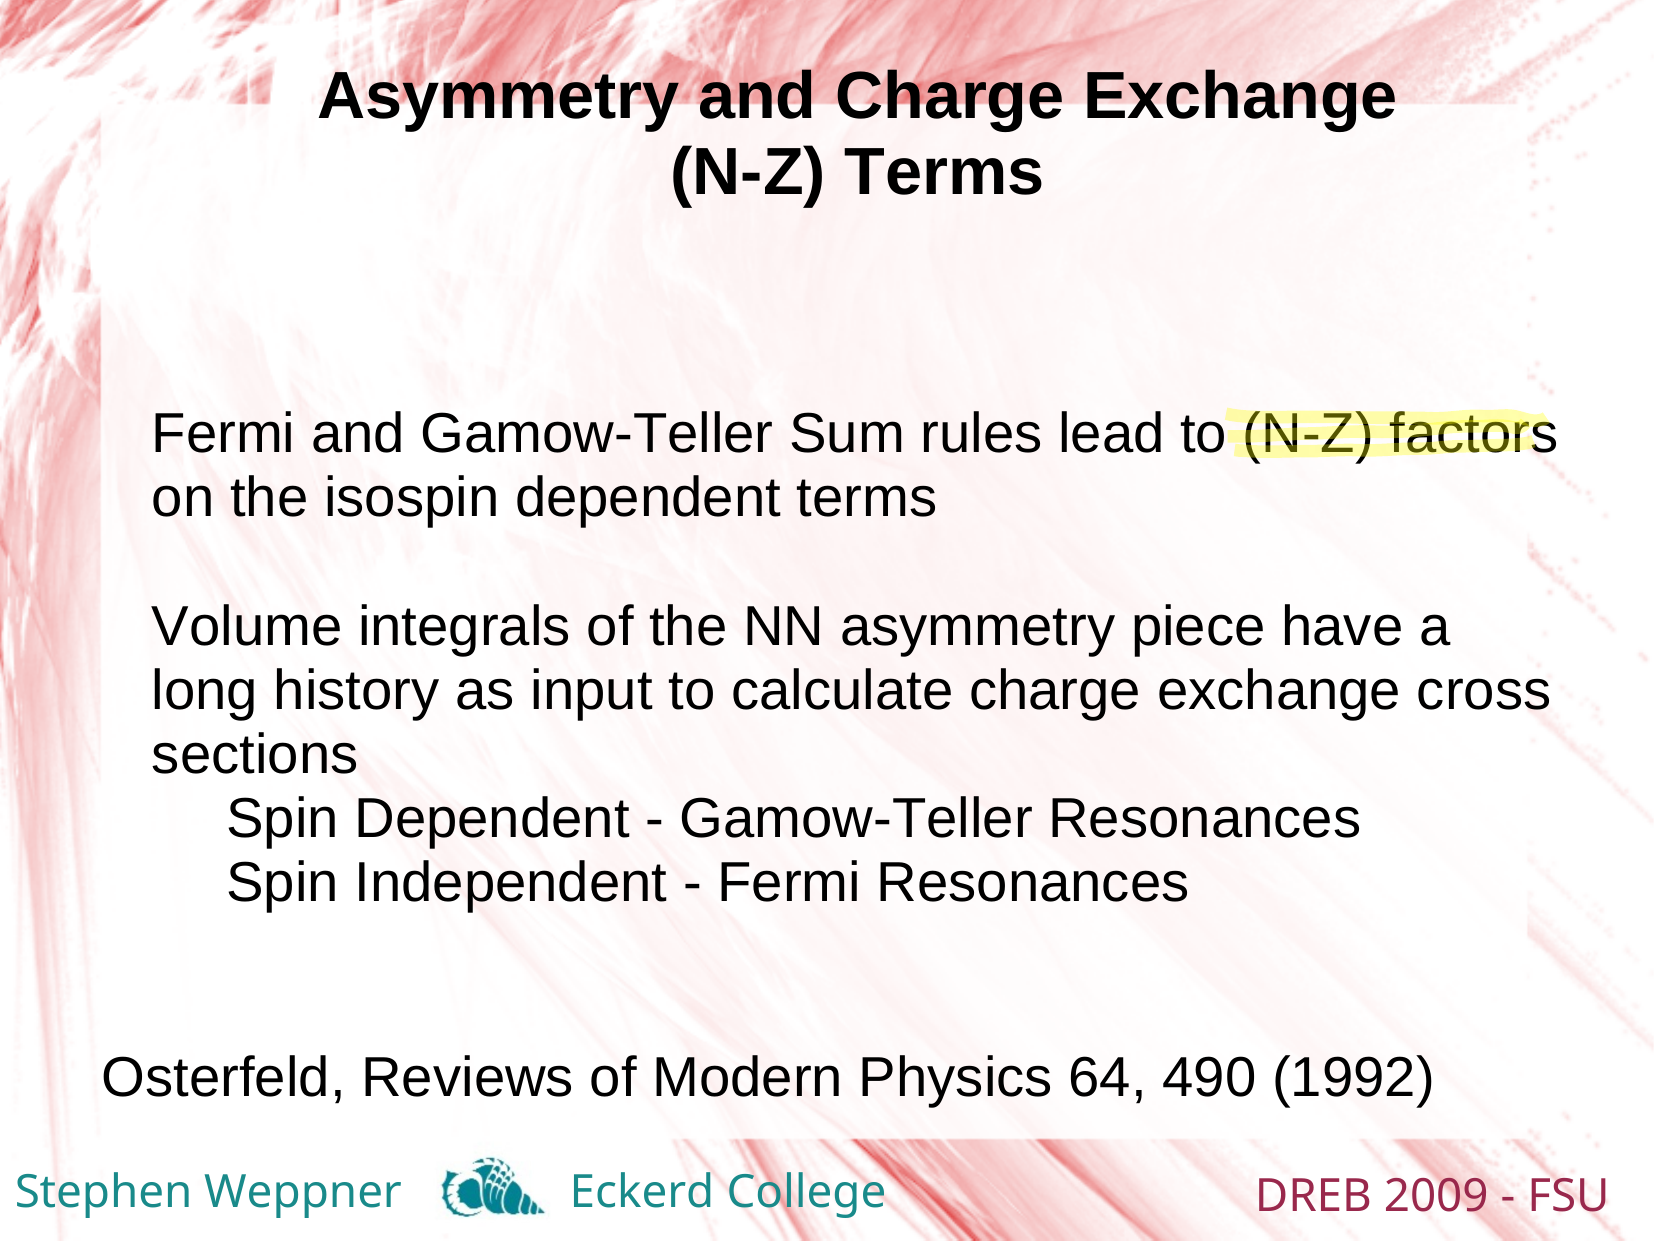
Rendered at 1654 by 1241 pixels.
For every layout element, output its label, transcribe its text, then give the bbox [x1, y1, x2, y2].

text_box DREB 2009 - FSU [1240, 1151, 1644, 1228]
text_box Osterfeld, Reviews of Modern Physics 64, 490 (1992) [101, 1045, 1501, 1110]
text_box Asymmetry and Charge Exchange (N-Z) Terms Fermi and Gamow-Teller Sum rules lead to (N-Z) factors on the isospin dependent terms Volume integrals of the NN asymmetry piece have a long history as input to calculate charge exchange cross sections Spin Dependent - Gamow-Teller Resonances Spin Independent - Fermi Resonances [151, 57, 1564, 979]
text_box Stephen Weppner Eckerd College [0, 1147, 889, 1225]
picture [0, 0, 1654, 1241]
